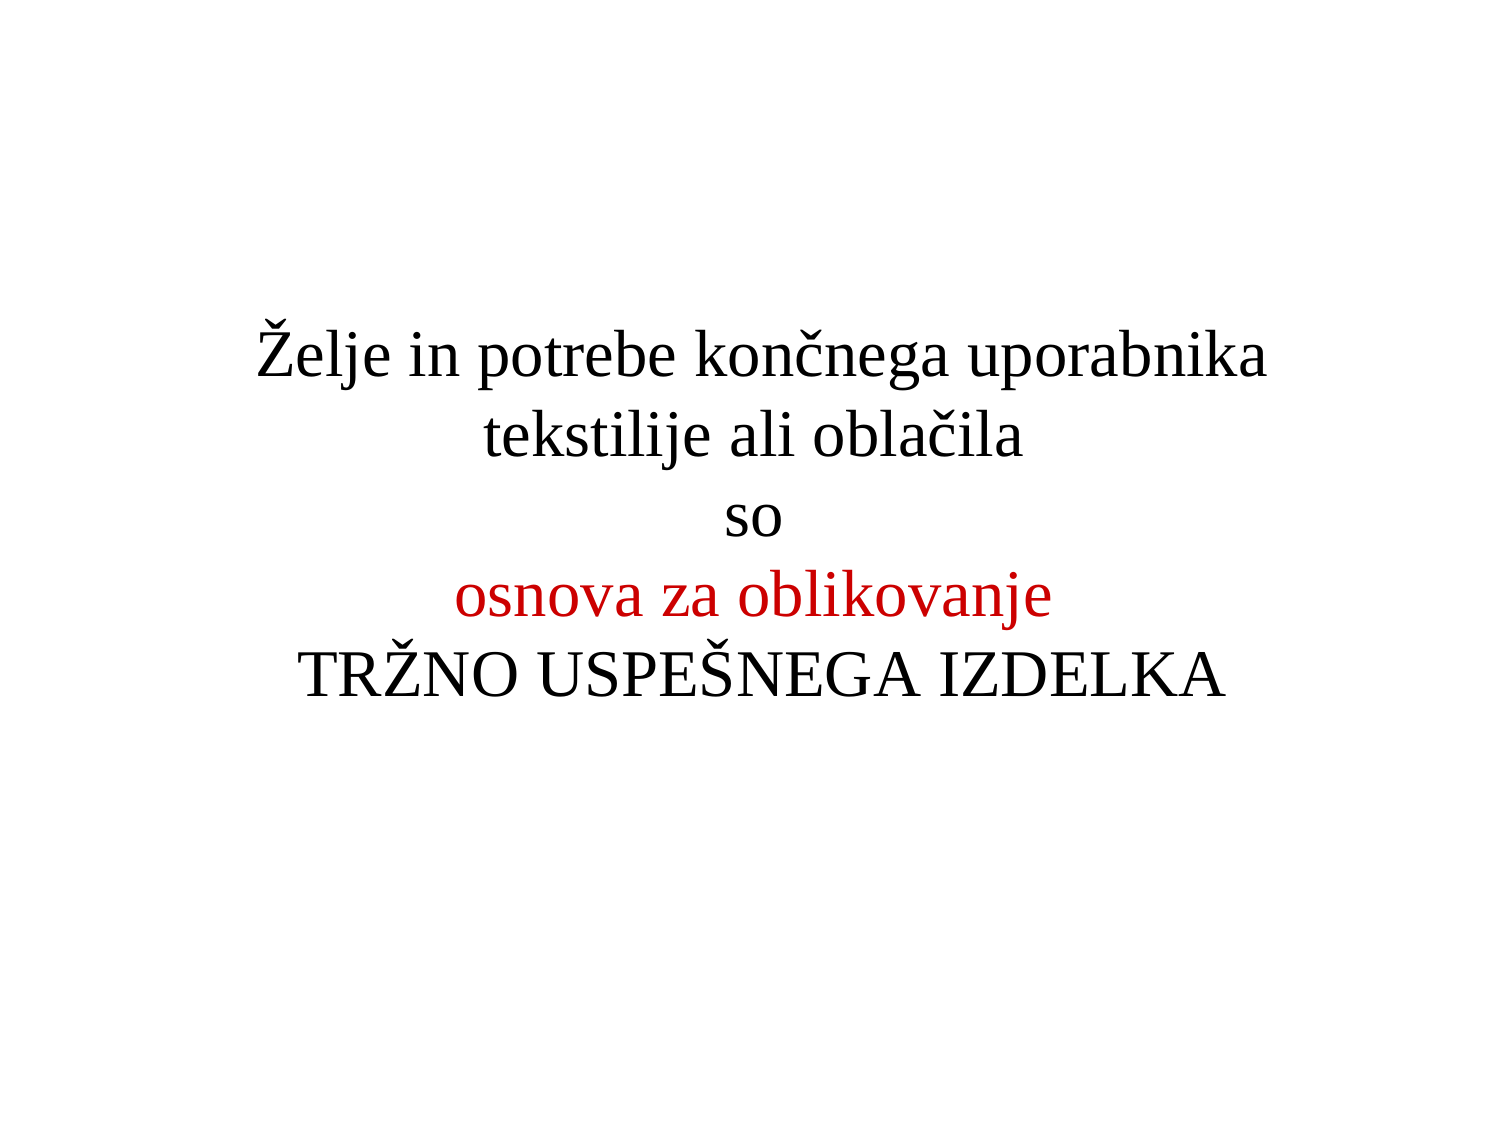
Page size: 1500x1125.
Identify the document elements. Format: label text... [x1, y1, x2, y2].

title Želje in potrebe končnega uporabnika tekstilije ali oblačila so osnova za oblikovanje TRŽNO USPEŠNEGA IZDELKA [187, 224, 1338, 876]
